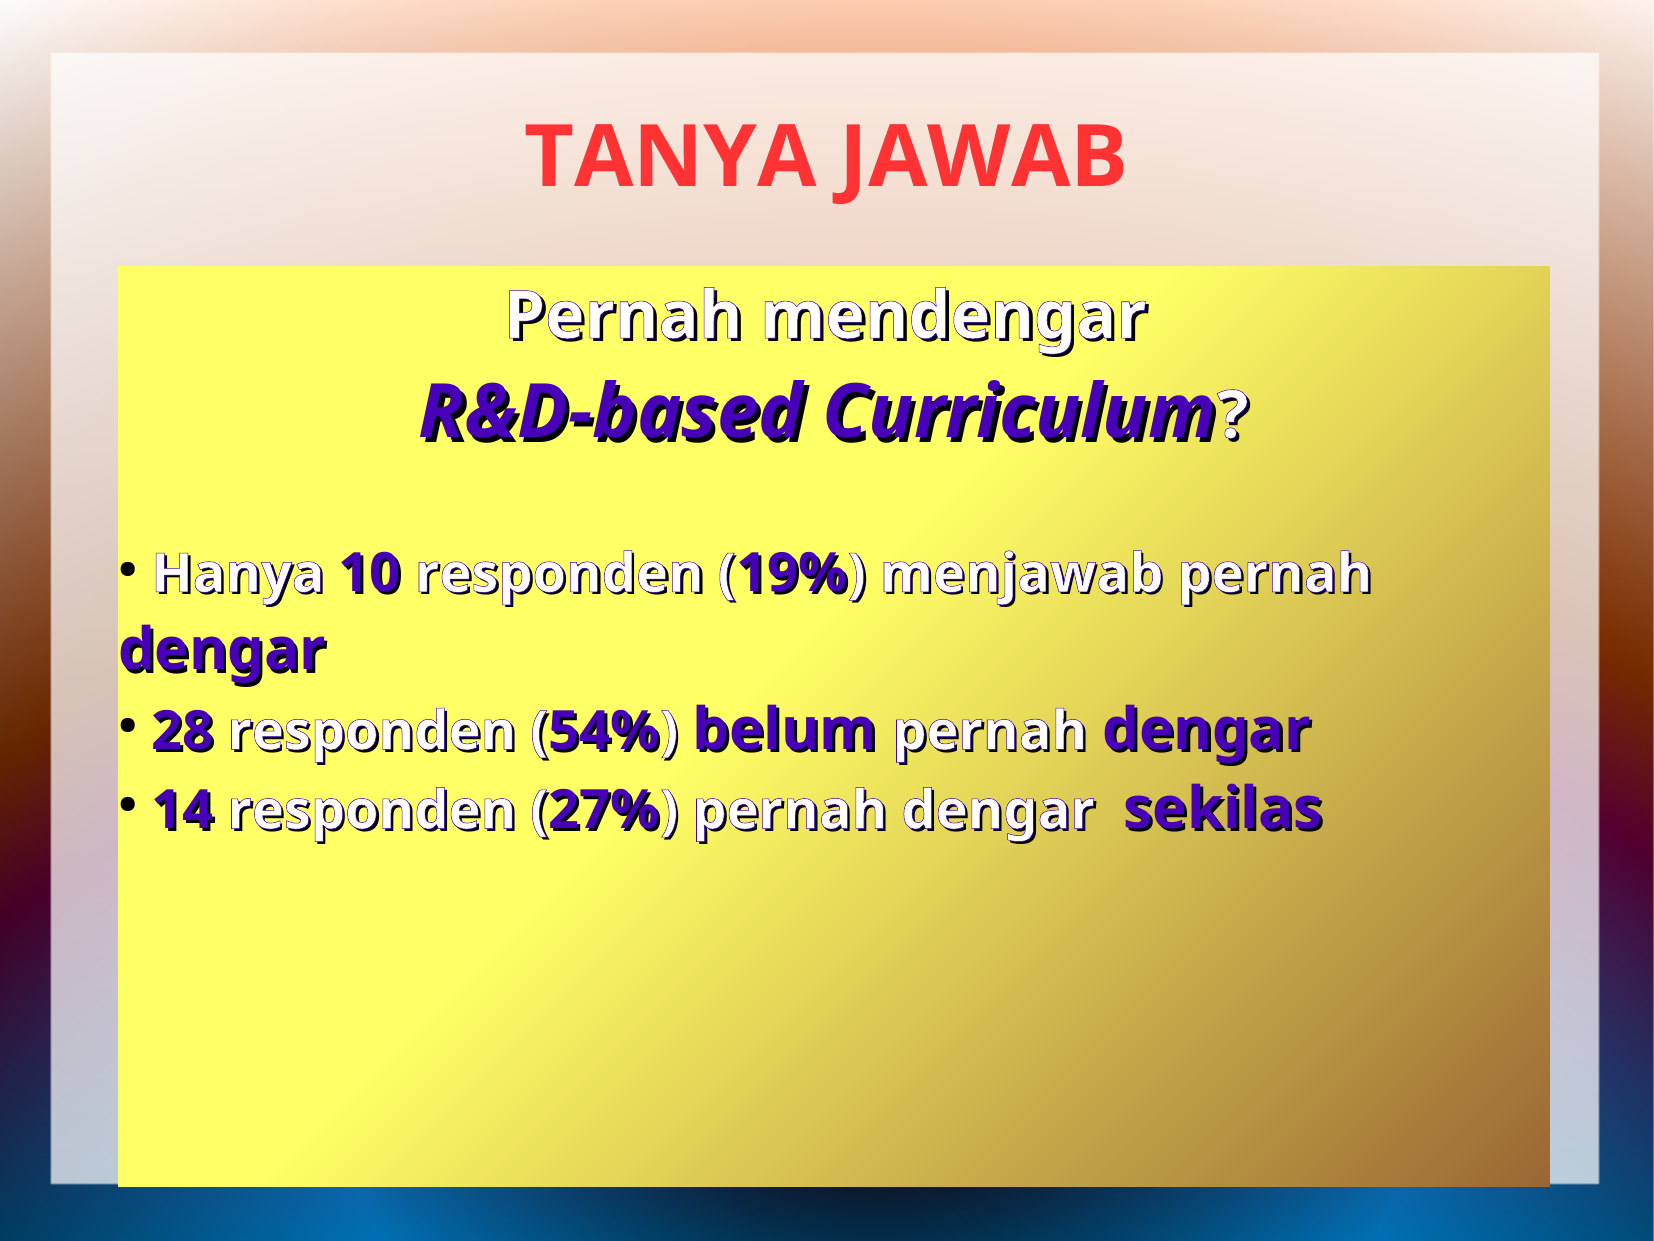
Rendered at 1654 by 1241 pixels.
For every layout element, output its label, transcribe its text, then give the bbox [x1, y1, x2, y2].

title TANYA JAWAB [82, 49, 1571, 257]
picture [0, 0, 1654, 1241]
subtitle Pernah mendengar R&D-based Curriculum? Hanya 10 responden (19%) menjawab pernah dengar 28 responden (54%) belum pernah dengar 14 responden (27%) pernah dengar sekilas [118, 378, 1550, 1075]
